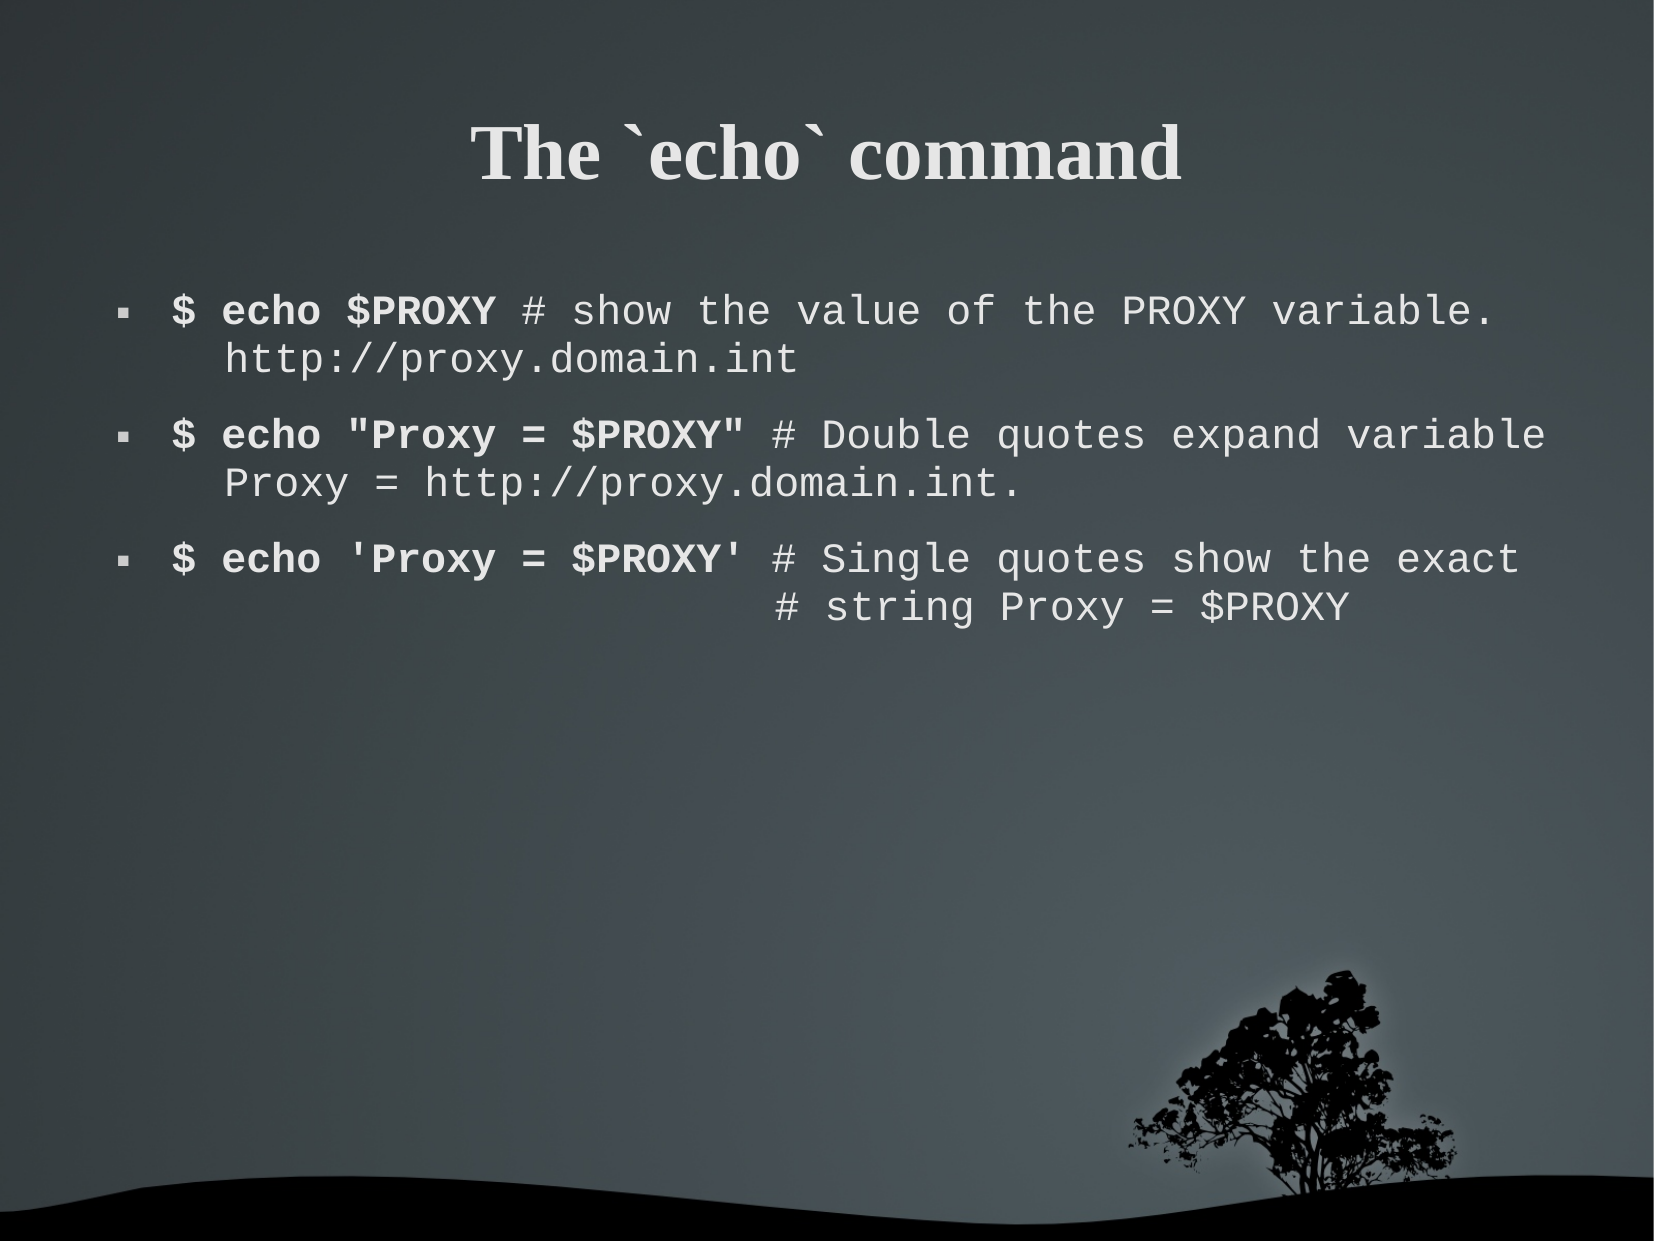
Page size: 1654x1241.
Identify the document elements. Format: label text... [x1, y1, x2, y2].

title The `echo` command [82, 0, 1571, 290]
picture [0, 0, 1654, 1241]
list $ echo $PROXY # show the value of the PROXY variable. http://proxy.domain.int $ echo "Proxy = $PROXY" # Double quotes expand variable Proxy = http://proxy.domain.int. $ echo 'Proxy = $PROXY' # Single quotes show the exact # string Proxy = $PROXY [82, 290, 1571, 1109]
